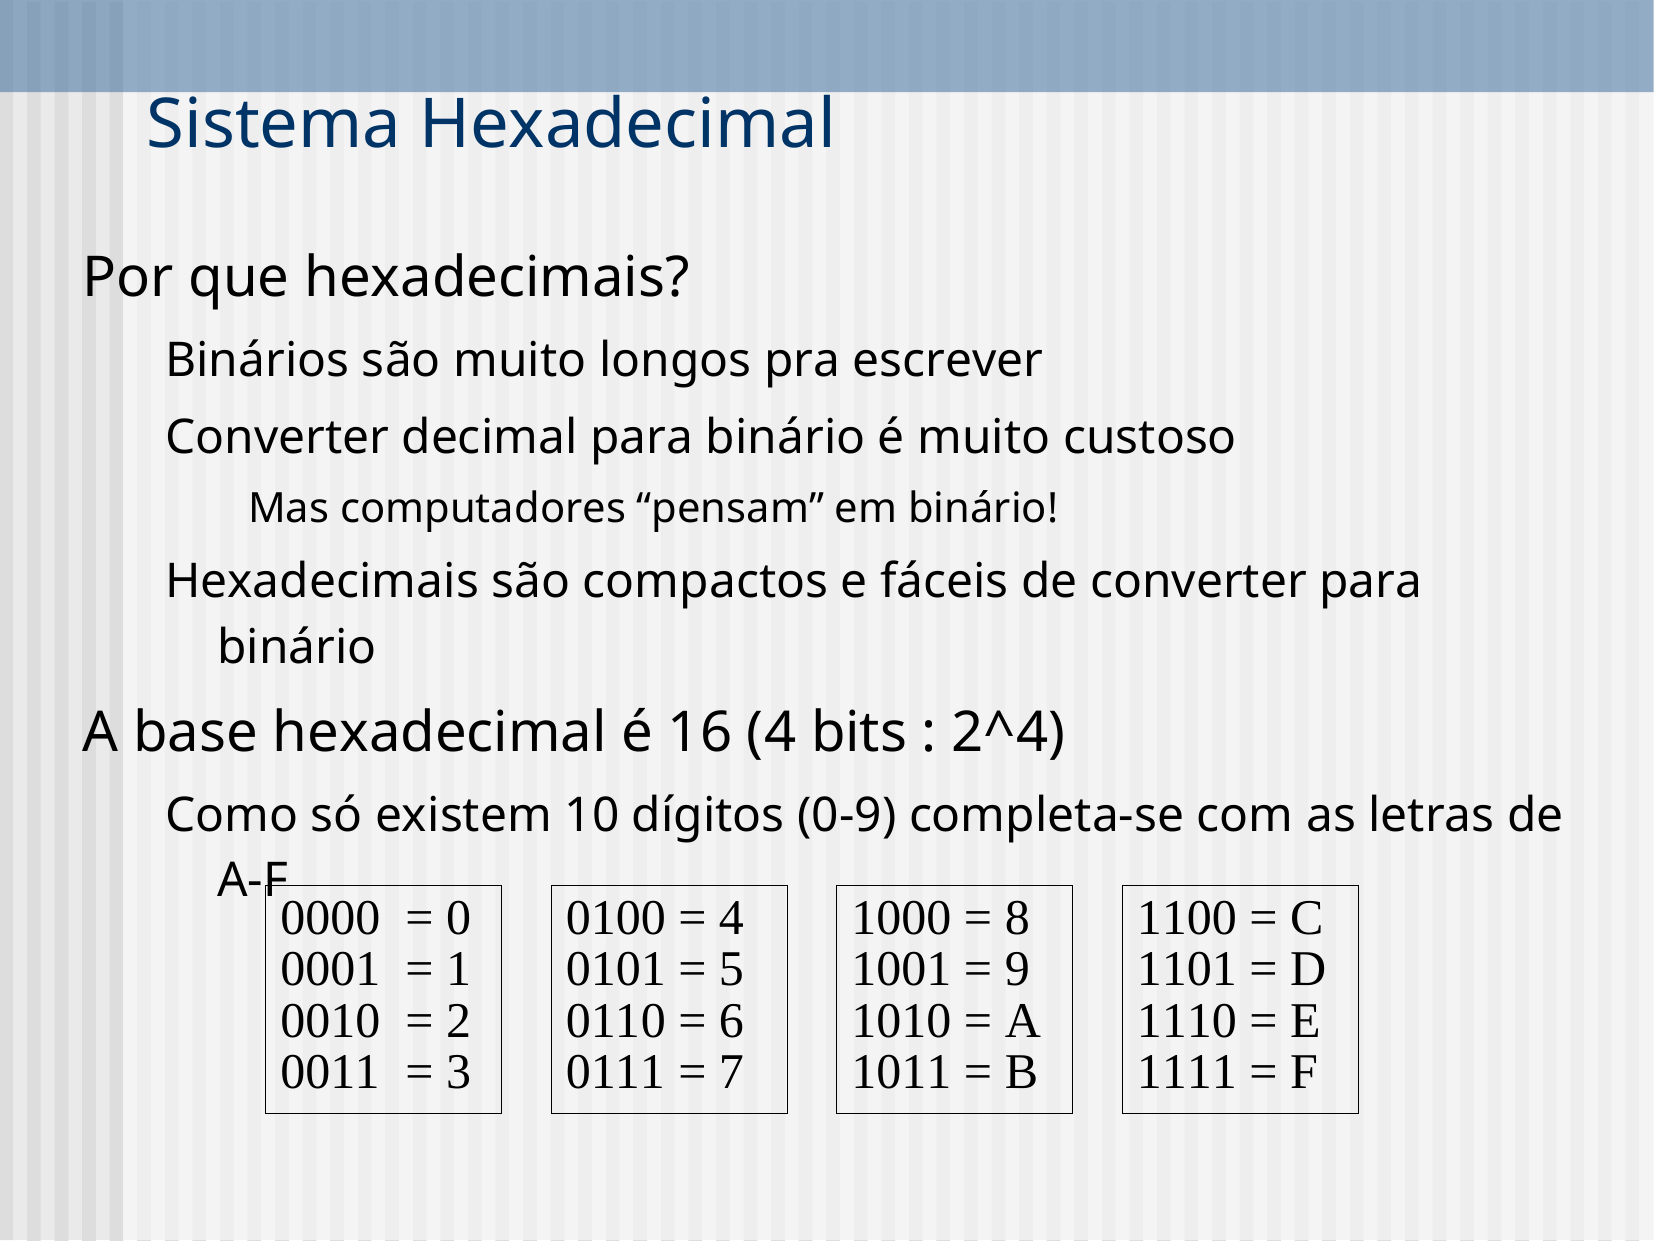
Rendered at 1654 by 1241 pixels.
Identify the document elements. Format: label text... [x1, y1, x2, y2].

text_box 1000 = 8 1001 = 9 1010 = A 1011 = B [836, 885, 1073, 1114]
text_box 0000 = 0 0001 = 1 0010 = 2 0011 = 3 [265, 885, 502, 1114]
text_box 0100 = 4 0101 = 5 0110 = 6 0111 = 7 [551, 885, 788, 1114]
list Por que hexadecimais? Binários são muito longos pra escrever Converter decimal para binário é muito custoso Mas computadores “pensam” em binário! Hexadecimais são compactos e fáceis de converter para binário A base hexadecimal é 16 (4 bits : 2^4) Como só existem 10 dígitos (0-9) completa-se com as letras de A-F [82, 236, 1571, 1094]
text_box 1100 = C 1101 = D 1110 = E 1111 = F [1122, 885, 1359, 1114]
title Sistema Hexadecimal [146, 36, 1536, 204]
